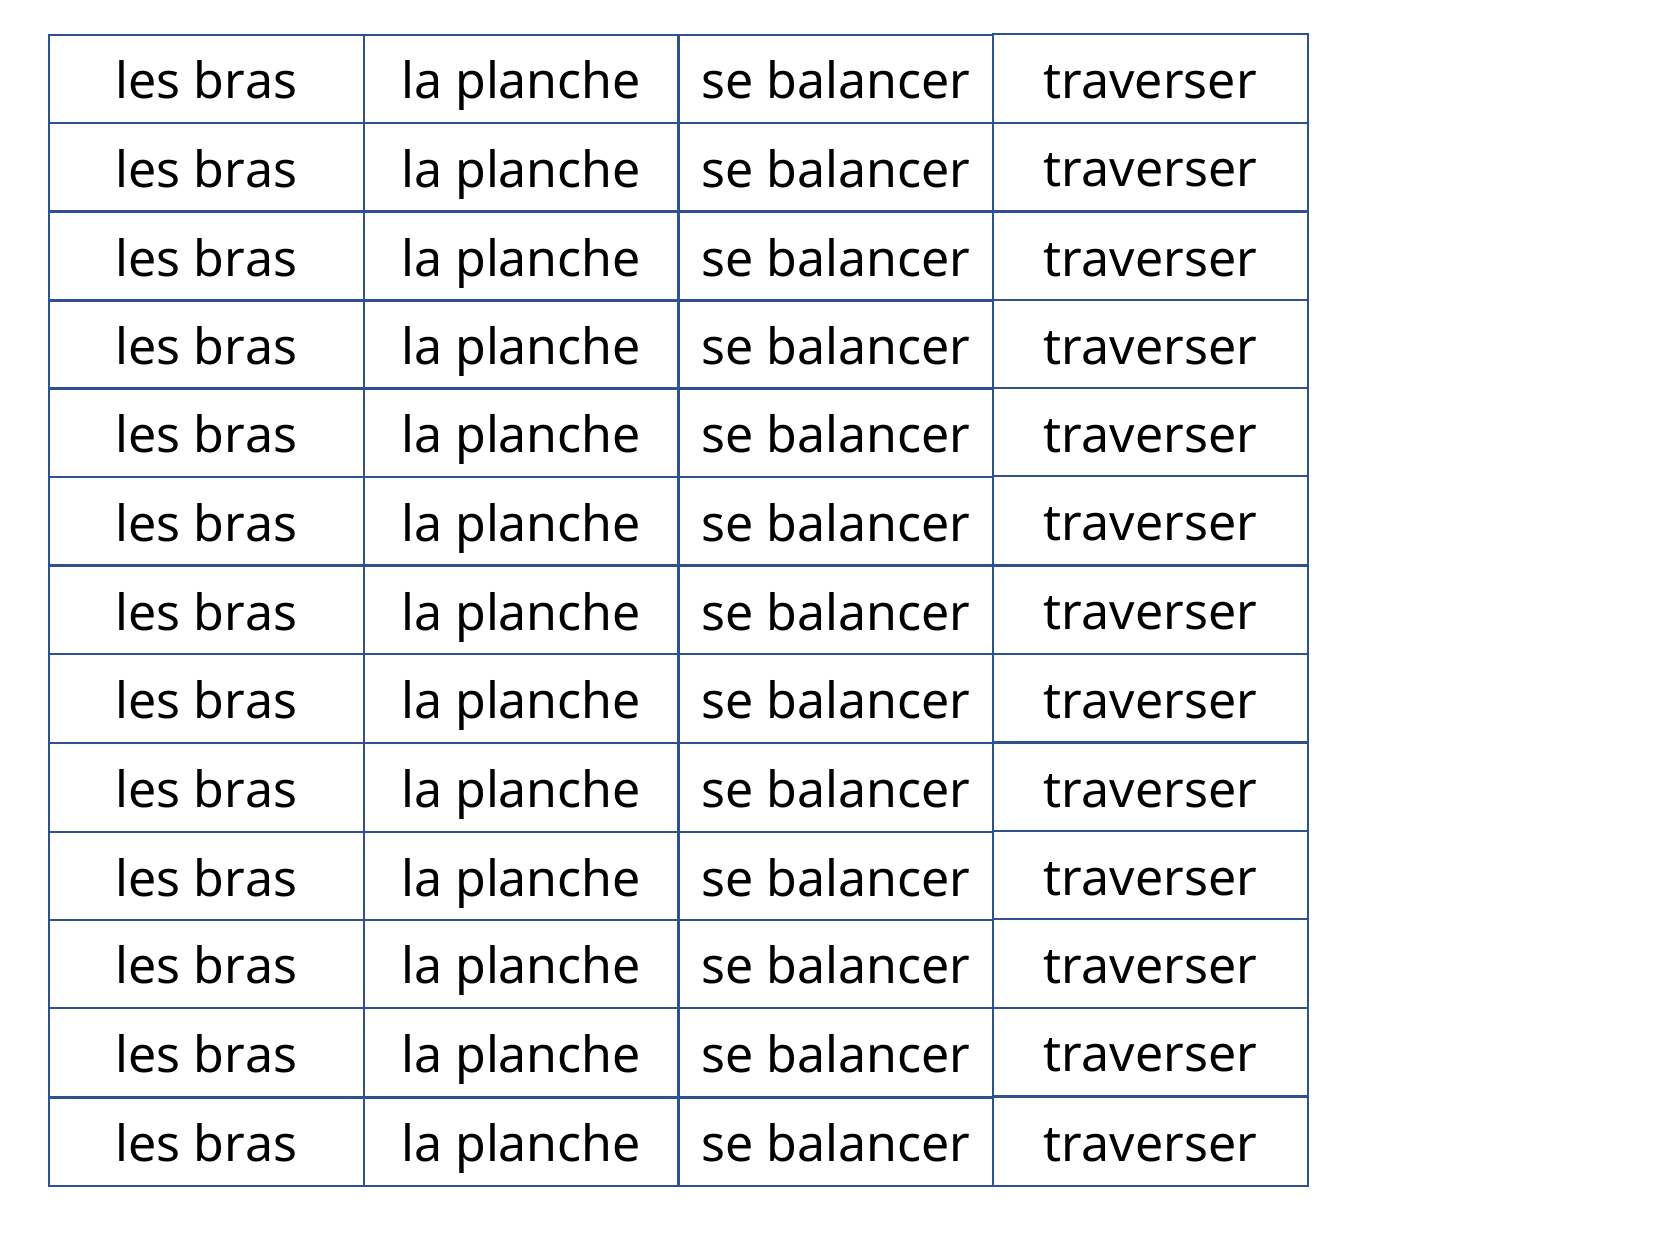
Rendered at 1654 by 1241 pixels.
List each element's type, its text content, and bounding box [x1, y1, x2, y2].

text_box se balancer [678, 389, 993, 477]
text_box la planche [364, 1098, 678, 1186]
text_box la planche [364, 477, 678, 565]
text_box la planche [364, 35, 678, 123]
text_box la planche [364, 212, 678, 301]
text_box traverser [993, 1097, 1308, 1186]
text_box se balancer [678, 477, 993, 565]
text_box traverser [993, 34, 1308, 123]
text_box se balancer [678, 920, 993, 1008]
text_box se balancer [678, 566, 993, 654]
text_box traverser [993, 212, 1308, 300]
text_box traverser [993, 123, 1308, 211]
text_box se balancer [678, 654, 993, 743]
text_box se balancer [678, 35, 993, 123]
text_box les bras [49, 654, 364, 743]
text_box les bras [49, 1008, 364, 1097]
text_box la planche [364, 1008, 678, 1097]
text_box traverser [993, 566, 1308, 654]
text_box les bras [49, 477, 364, 565]
text_box la planche [364, 566, 678, 654]
text_box traverser [993, 654, 1308, 742]
text_box la planche [364, 832, 678, 920]
text_box se balancer [678, 1098, 993, 1186]
text_box se balancer [678, 123, 993, 211]
text_box les bras [49, 566, 364, 654]
text_box les bras [49, 743, 364, 832]
text_box les bras [49, 123, 364, 211]
text_box les bras [49, 1098, 364, 1186]
text_box la planche [364, 654, 678, 743]
text_box la planche [364, 123, 678, 211]
text_box traverser [993, 300, 1308, 388]
text_box traverser [993, 919, 1308, 1008]
text_box la planche [364, 920, 678, 1008]
text_box traverser [993, 1008, 1308, 1096]
text_box traverser [993, 743, 1308, 831]
text_box les bras [49, 920, 364, 1008]
text_box se balancer [678, 301, 993, 389]
text_box la planche [364, 389, 678, 477]
text_box les bras [49, 212, 364, 301]
text_box les bras [49, 301, 364, 389]
text_box les bras [49, 832, 364, 920]
text_box la planche [364, 743, 678, 832]
text_box les bras [49, 35, 364, 123]
text_box traverser [993, 831, 1308, 919]
text_box traverser [993, 476, 1308, 565]
text_box se balancer [678, 1008, 993, 1097]
text_box se balancer [678, 212, 993, 301]
text_box se balancer [678, 832, 993, 920]
text_box les bras [49, 389, 364, 477]
text_box la planche [364, 301, 678, 389]
text_box traverser [993, 388, 1308, 476]
text_box se balancer [678, 743, 993, 832]
